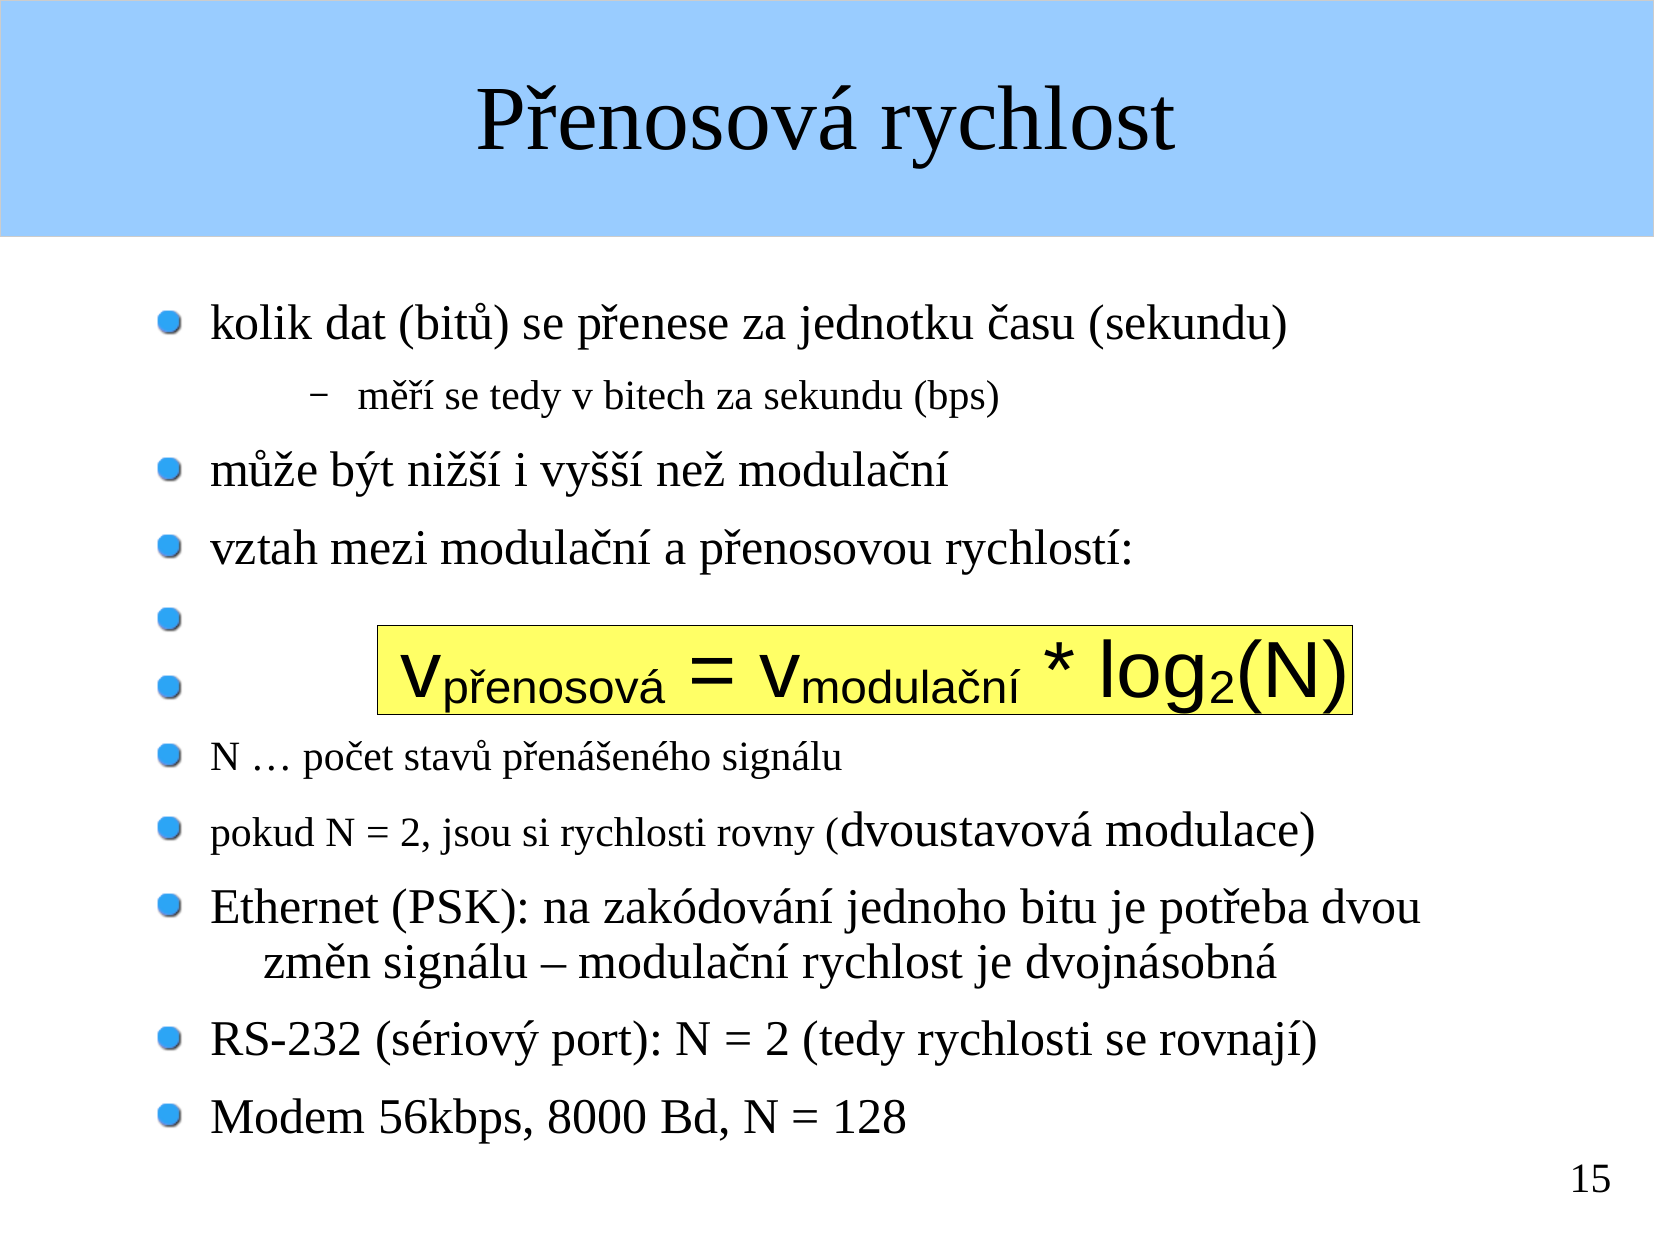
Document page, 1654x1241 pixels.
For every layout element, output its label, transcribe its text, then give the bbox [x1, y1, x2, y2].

list kolik dat (bitů) se přenese za jednotku času (sekundu) měří se tedy v bitech za sekundu (bps) může být nižší i vyšší než modulační vztah mezi modulační a přenosovou rychlostí: N … počet stavů přenášeného signálu pokud N = 2, jsou si rychlosti rovny (dvoustavová modulace) Ethernet (PSK): na zakódování jednoho bitu je potřeba dvou změn signálu – modulační rychlost je dvojnásobná RS-232 (sériový port): N = 2 (tedy rychlosti se rovnají) Modem 56kbps, 8000 Bd, N = 128 [121, 295, 1534, 1203]
text_box vpřenosová = vmodulační * log2(N) [377, 625, 1353, 715]
title Přenosová rychlost [0, 0, 1654, 237]
